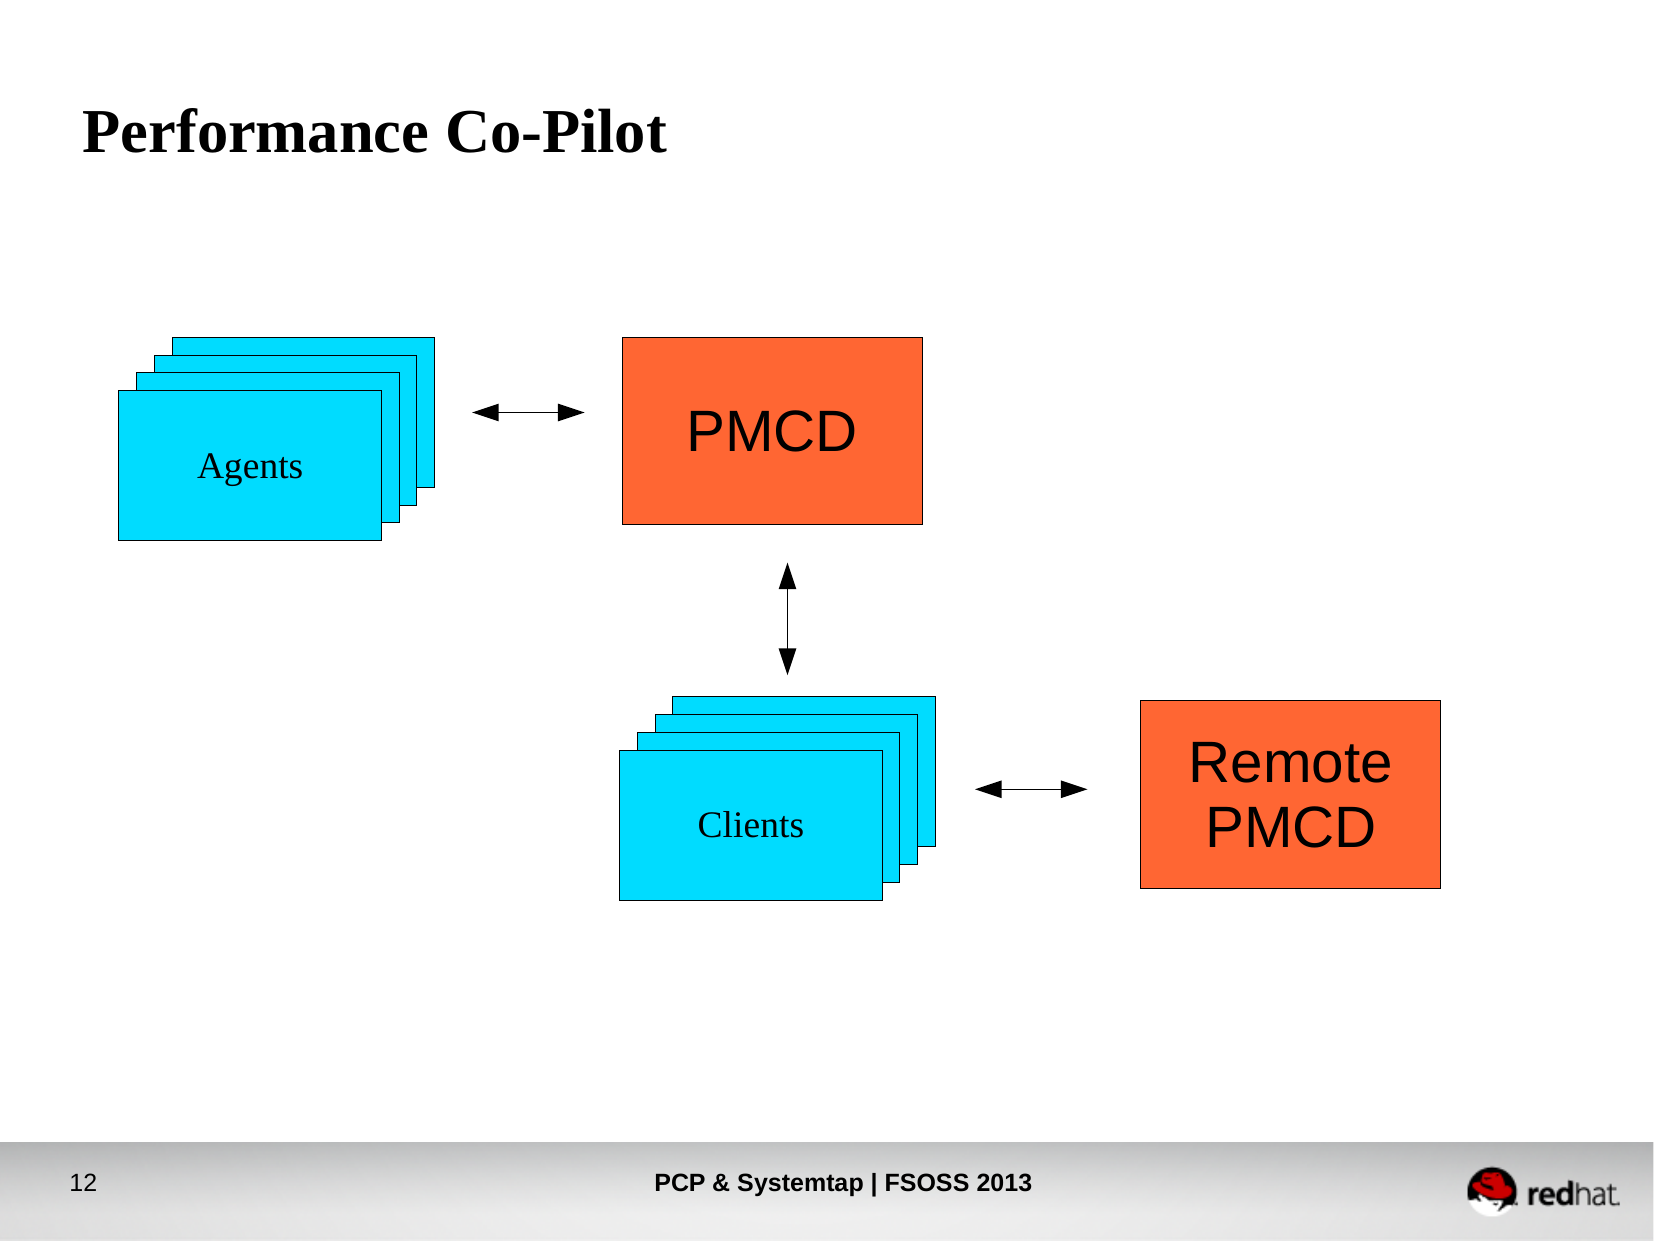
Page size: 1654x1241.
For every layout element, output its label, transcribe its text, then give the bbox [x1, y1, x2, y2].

text_box Clients [619, 750, 883, 901]
text_box Agents [118, 390, 382, 541]
text_box [637, 696, 936, 883]
picture [0, 1142, 1654, 1241]
title Performance Co-Pilot [82, 37, 1571, 226]
text_box [136, 337, 435, 523]
text_box Remote PMCD [1140, 700, 1441, 889]
text_box PMCD [622, 337, 923, 525]
